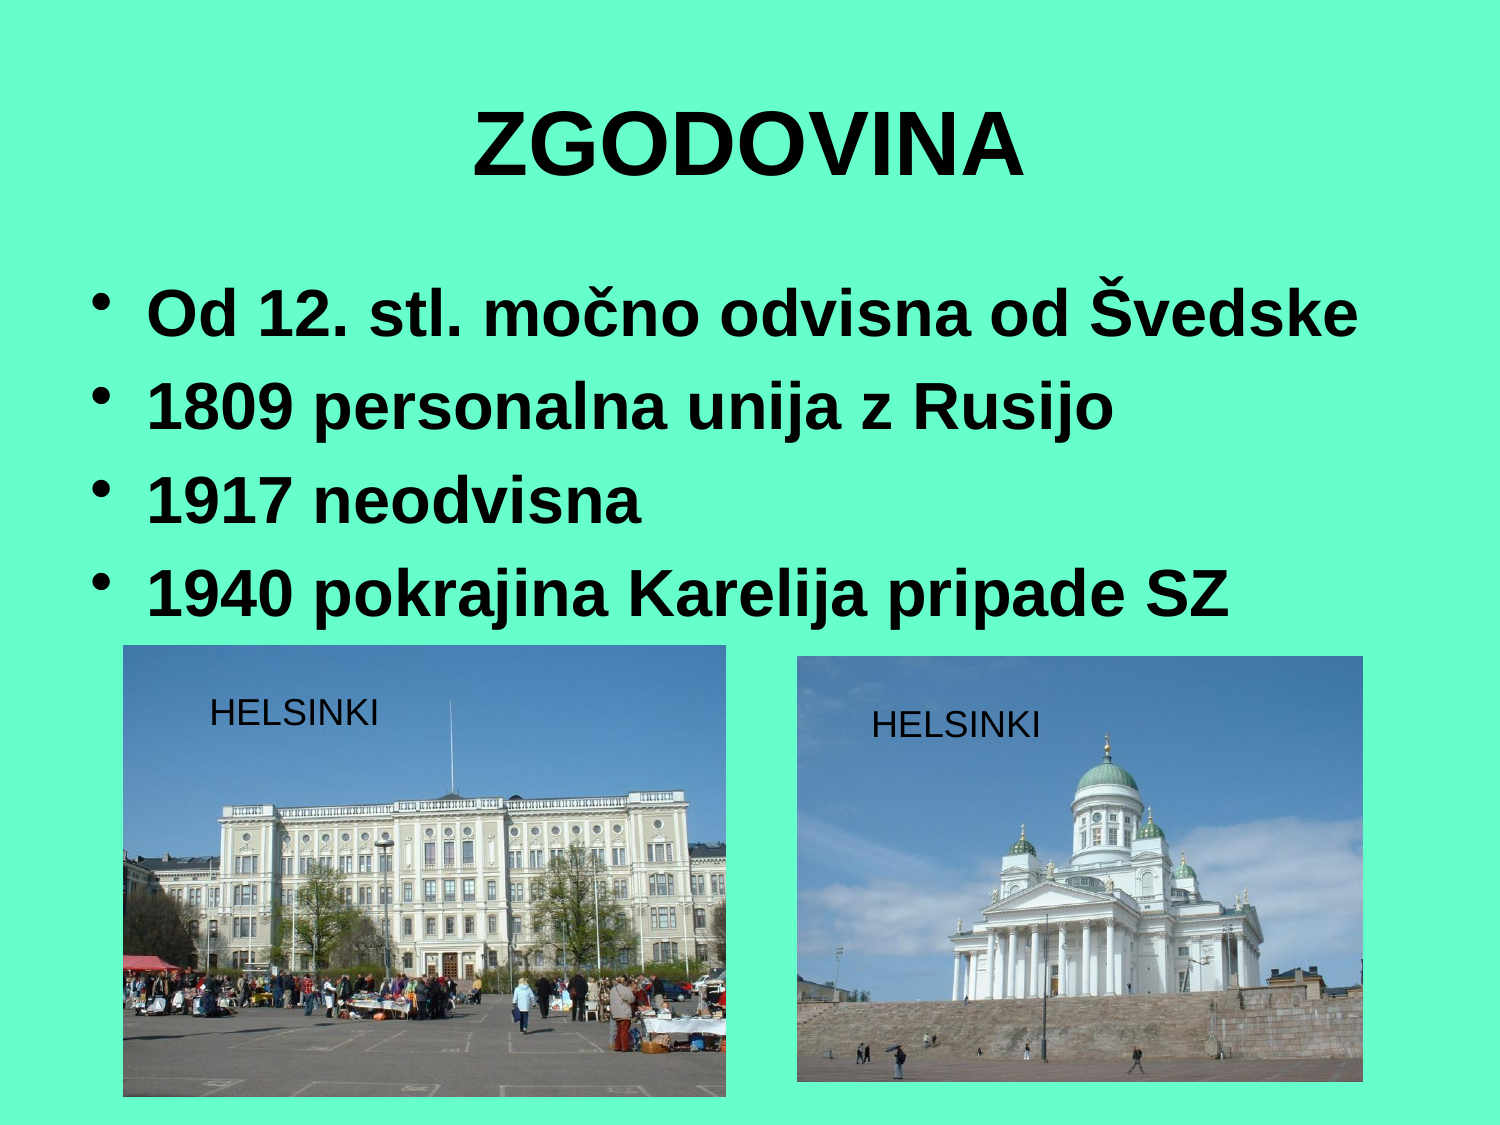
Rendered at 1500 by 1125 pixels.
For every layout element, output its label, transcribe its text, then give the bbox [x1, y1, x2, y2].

picture [123, 645, 726, 1097]
text_box HELSINKI [194, 680, 443, 741]
picture [797, 656, 1363, 1082]
title ZGODOVINA [75, 45, 1425, 233]
text_box HELSINKI [856, 692, 1129, 753]
list Od 12. stl. močno odvisna od Švedske 1809 personalna unija z Rusijo 1917 neodvisna 1940 pokrajina Karelija pripade SZ [75, 262, 1425, 1005]
